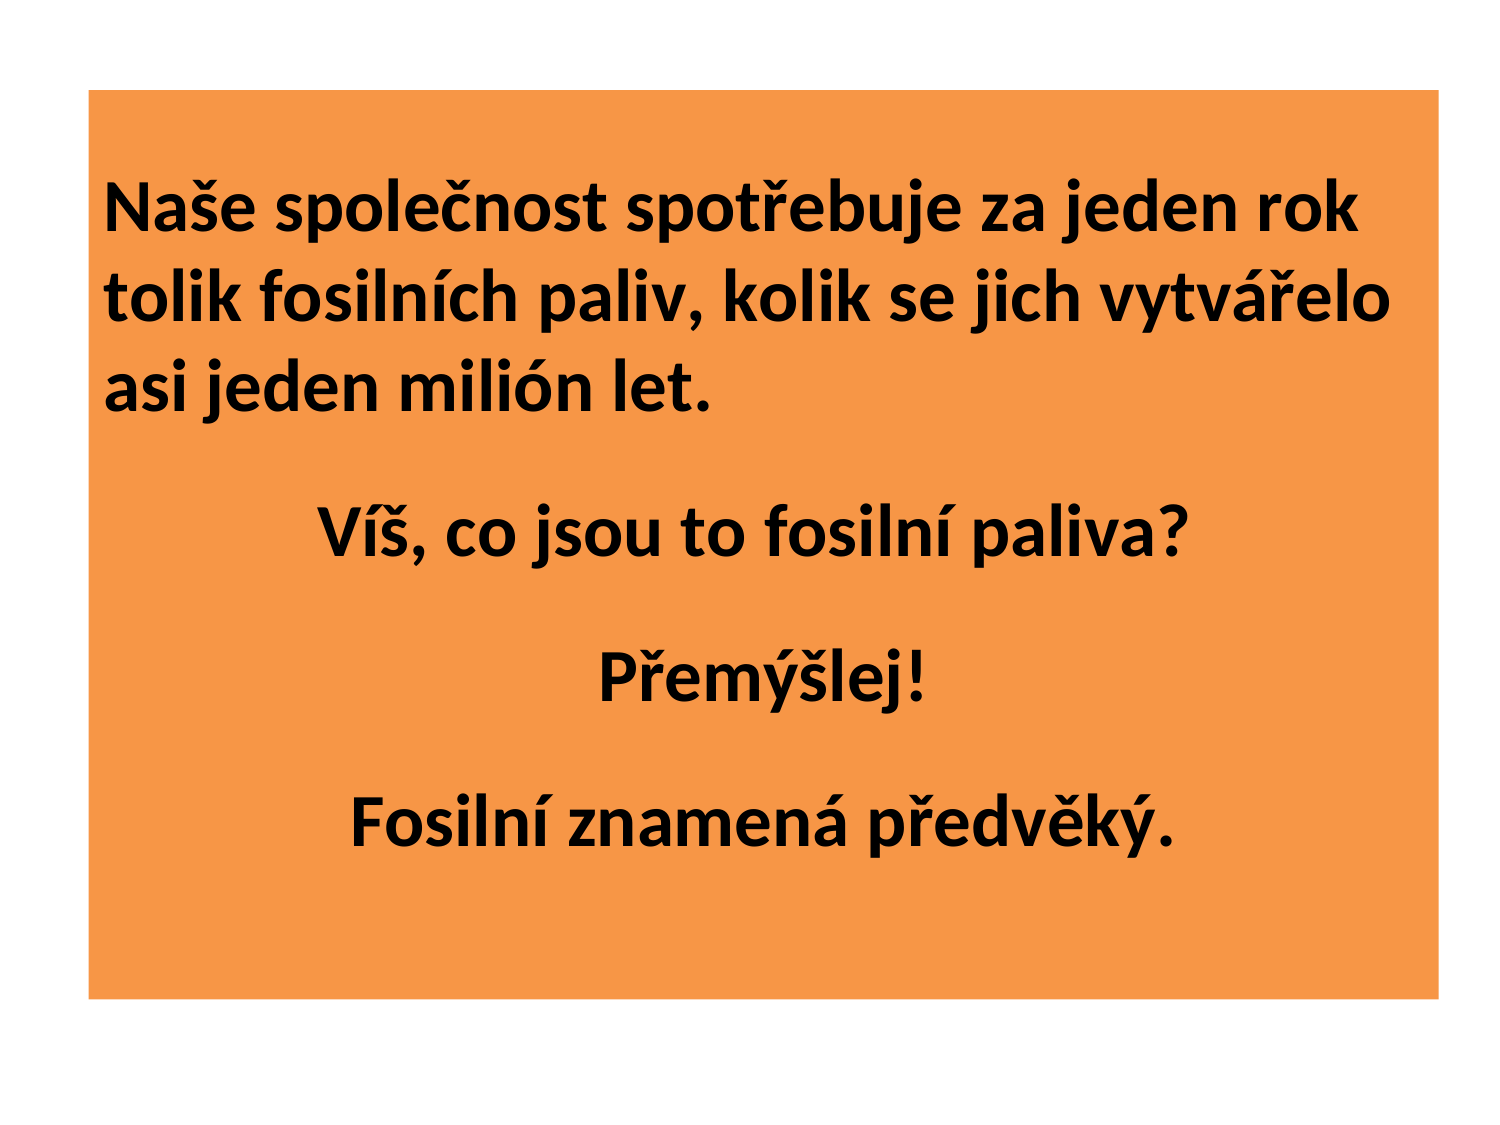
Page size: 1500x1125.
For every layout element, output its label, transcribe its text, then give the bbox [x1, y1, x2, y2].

text_box Naše společnost spotřebuje za jeden rok tolik fosilních paliv, kolik se jich vytvářelo asi jeden milión let. Víš, co jsou to fosilní paliva? Přemýšlej! Fosilní znamená předvěký. [88, 90, 1439, 1000]
